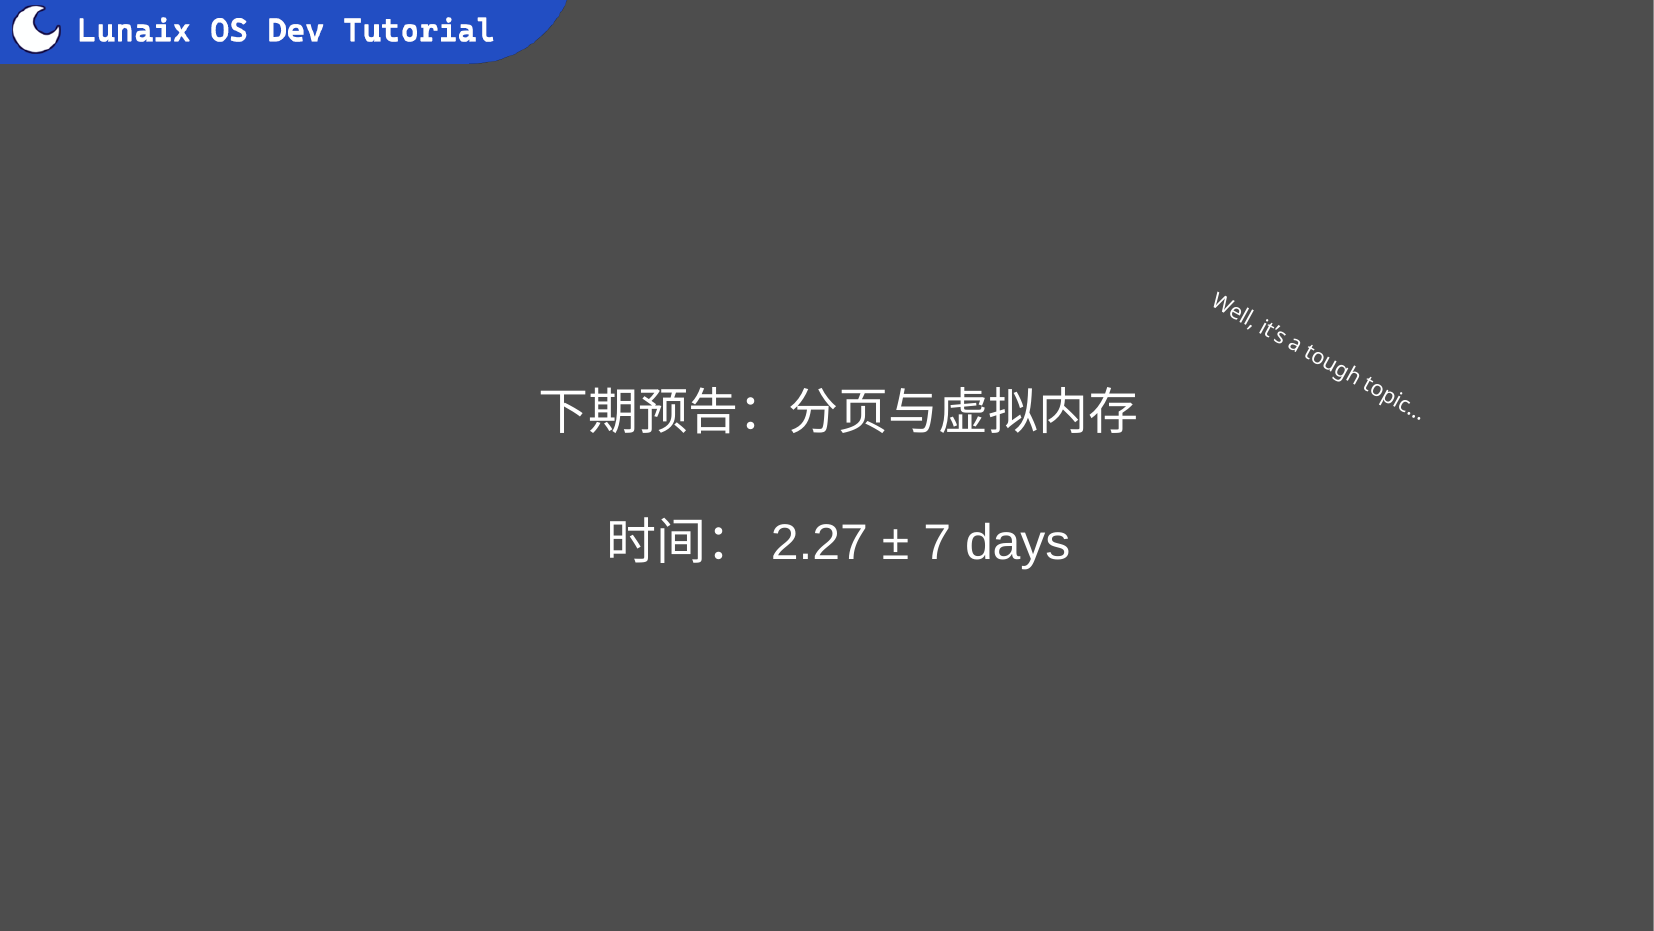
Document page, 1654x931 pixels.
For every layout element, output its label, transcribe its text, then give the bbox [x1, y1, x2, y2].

text_box Well, it’s a tough topic... [1192, 271, 1450, 438]
picture [0, 0, 1654, 931]
title 时间：2.27 ± 7 days [295, 496, 1382, 579]
title 下期预告：分页与虚拟内存 [295, 366, 1382, 449]
